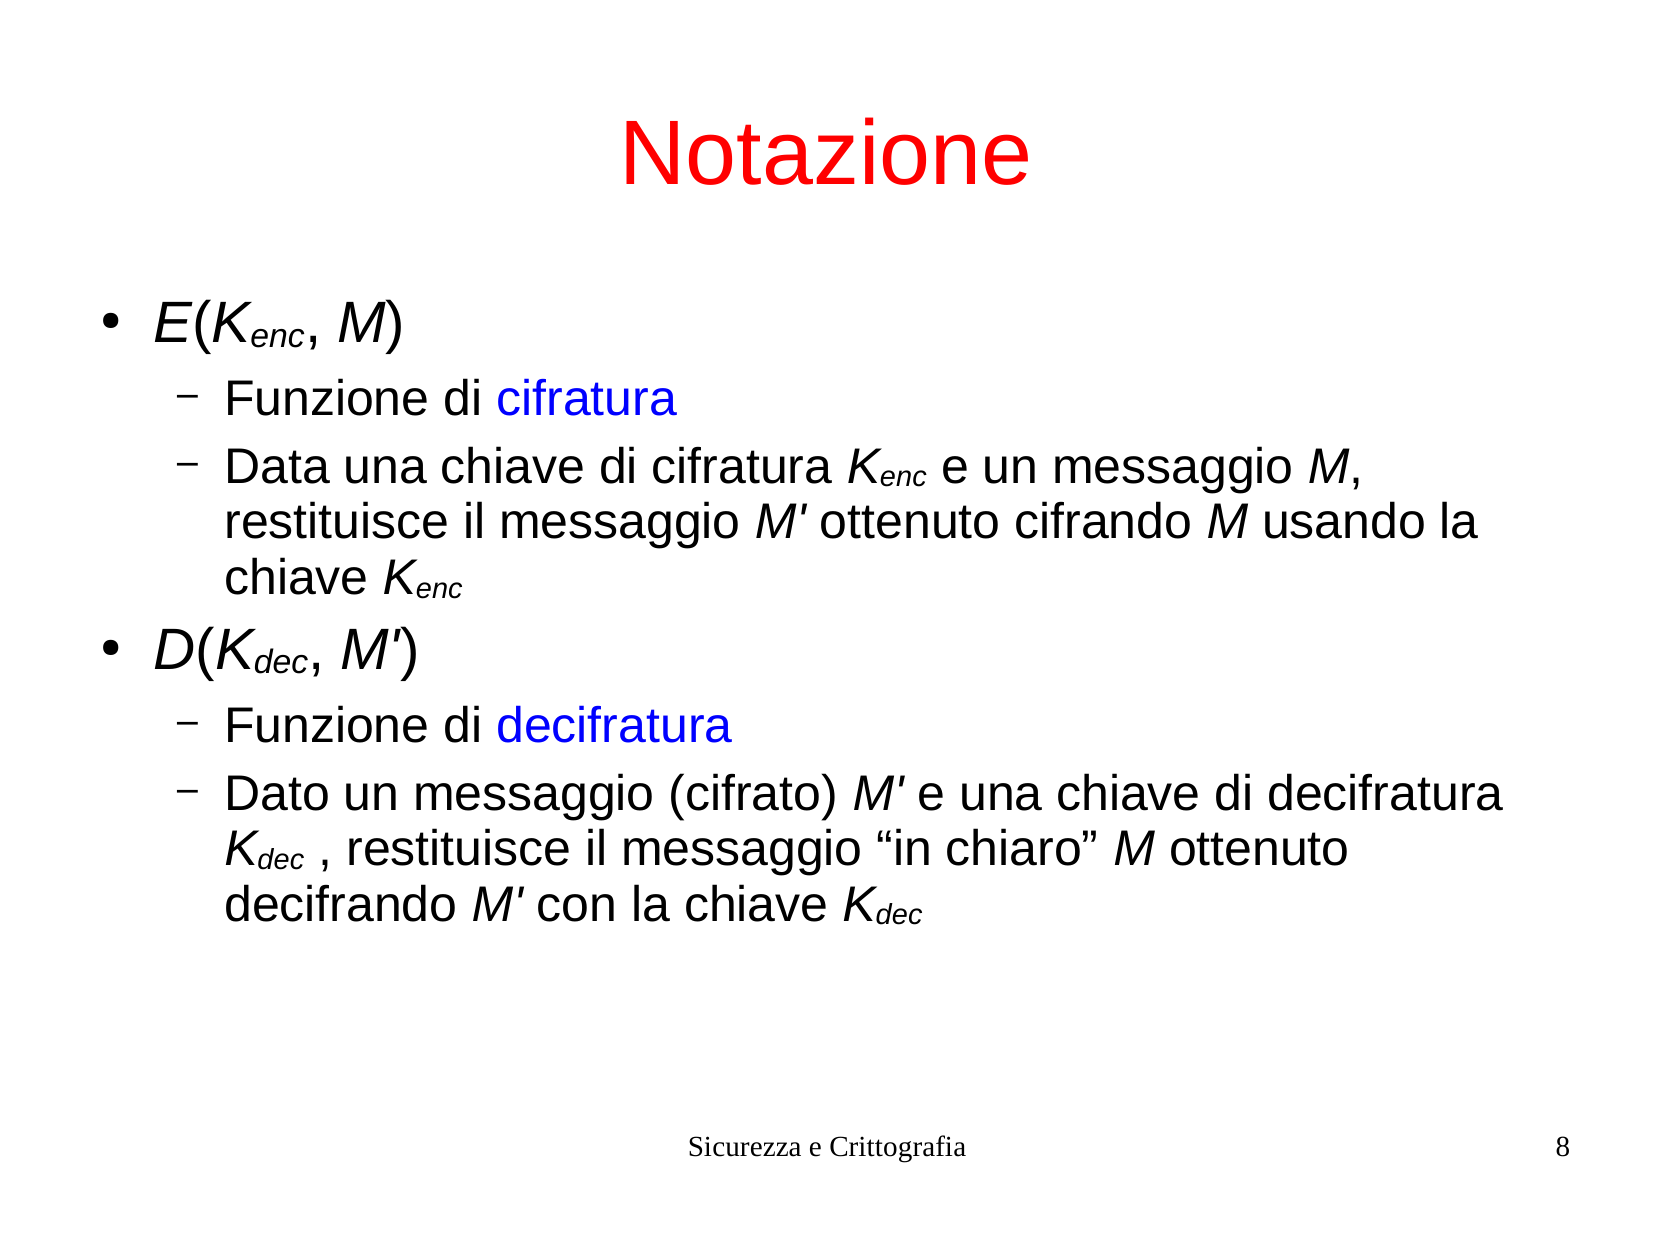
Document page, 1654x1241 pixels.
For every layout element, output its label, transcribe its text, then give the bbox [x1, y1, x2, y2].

list E(Kenc, M) Funzione di cifratura Data una chiave di cifratura Kenc e un messaggio M, restituisce il messaggio M' ottenuto cifrando M usando la chiave Kenc D(Kdec, M') Funzione di decifratura Dato un messaggio (cifrato) M' e una chiave di decifratura Kdec , restituisce il messaggio “in chiaro” M ottenuto decifrando M' con la chiave Kdec [82, 290, 1571, 1109]
title Notazione [82, 49, 1571, 257]
